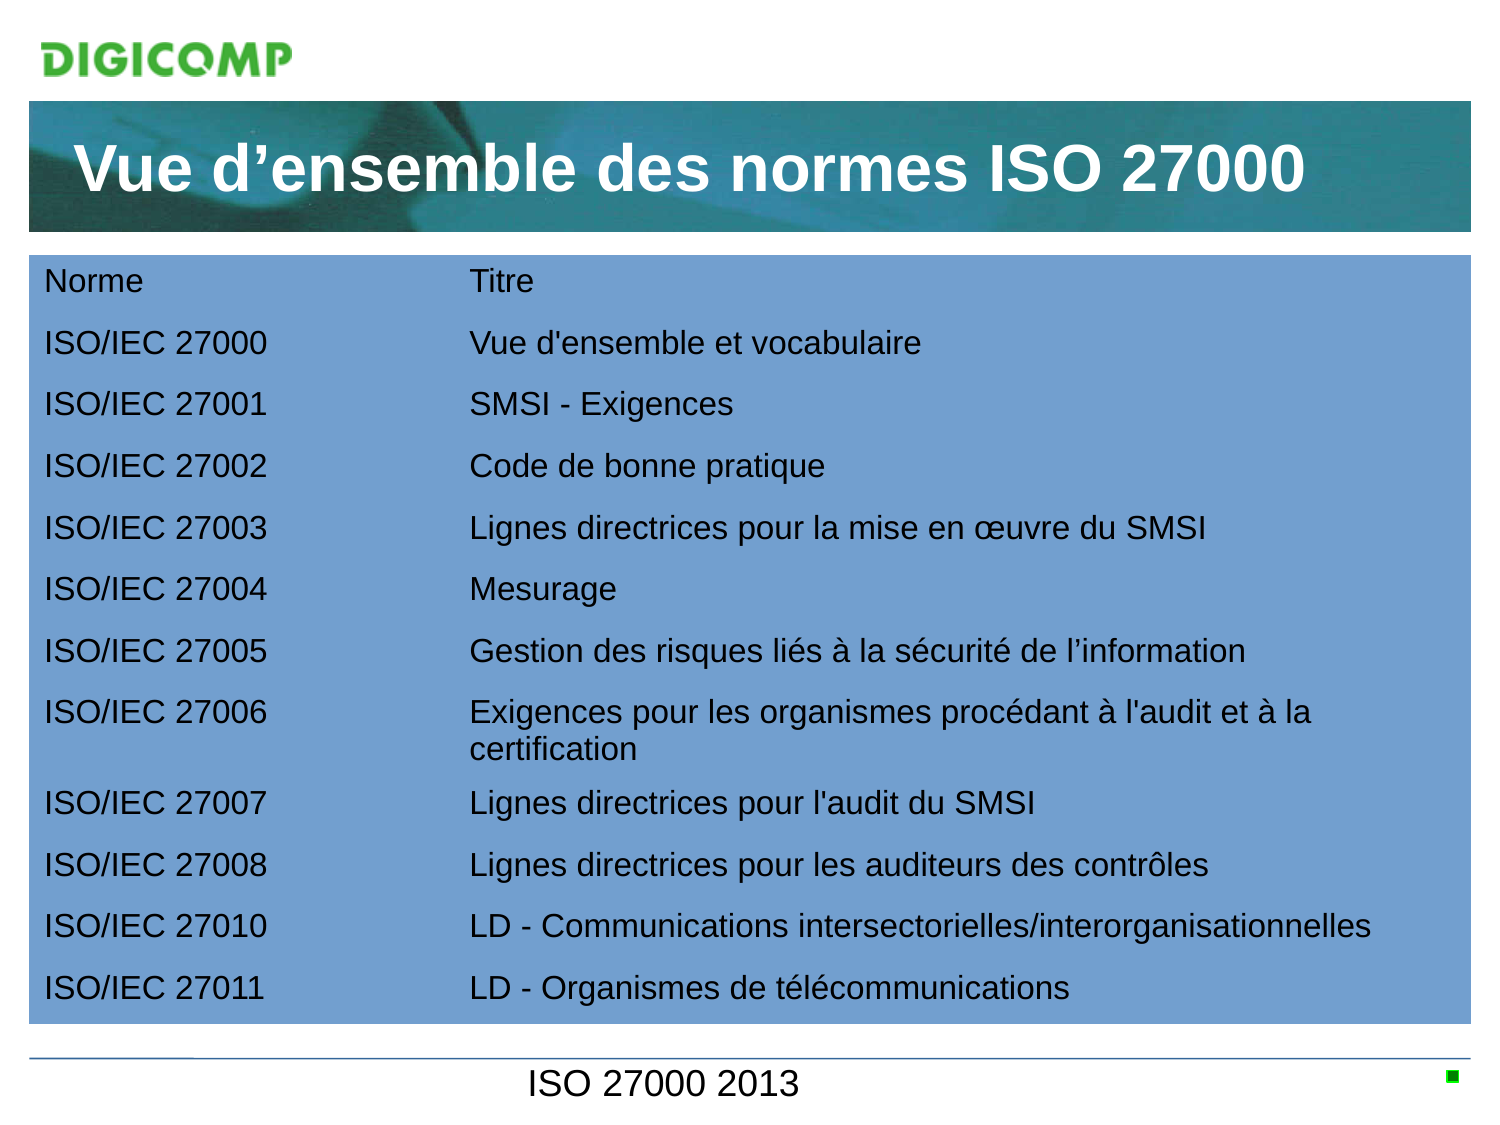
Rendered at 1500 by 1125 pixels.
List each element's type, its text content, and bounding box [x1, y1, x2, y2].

table_cell ISO/IEC 27005 [29, 625, 455, 687]
table_cell Code de bonne pratique [455, 440, 1471, 502]
table_header Norme [29, 255, 455, 317]
title Vue d’ensemble des normes ISO 27000 [58, 117, 1429, 212]
table_cell ISO/IEC 27004 [29, 563, 455, 625]
table_cell Gestion des risques liés à la sécurité de l’information [455, 625, 1471, 687]
table_cell ISO/IEC 27003 [29, 502, 455, 563]
table_cell Lignes directrices pour les auditeurs des contrôles [455, 839, 1471, 900]
table_cell Vue d'ensemble et vocabulaire [455, 317, 1471, 379]
text_box [1446, 1070, 1459, 1083]
table_cell ISO/IEC 27008 [29, 839, 455, 900]
table_cell Mesurage [455, 563, 1471, 625]
table_cell LD - Communications intersectorielles/interorganisationnelles [455, 900, 1471, 962]
table_cell SMSI - Exigences [455, 379, 1471, 440]
table_cell ISO/IEC 27001 [29, 379, 455, 440]
table_cell ISO/IEC 27002 [29, 440, 455, 502]
table_cell ISO/IEC 27006 [29, 687, 455, 777]
table_cell ISO/IEC 27010 [29, 900, 455, 962]
table_cell Exigences pour les organismes procédant à l'audit et à la certification [455, 687, 1471, 777]
table_header Titre [455, 255, 1471, 317]
table_cell ISO/IEC 27011 [29, 962, 455, 1024]
table_cell ISO/IEC 27000 [29, 317, 455, 379]
table_cell Lignes directrices pour la mise en œuvre du SMSI [455, 502, 1471, 563]
table_cell LD - Organismes de télécommunications [455, 962, 1471, 1024]
text_box ISO 27000 2013 [512, 1051, 988, 1118]
table_cell Lignes directrices pour l'audit du SMSI [455, 777, 1471, 839]
table_cell ISO/IEC 27007 [29, 777, 455, 839]
